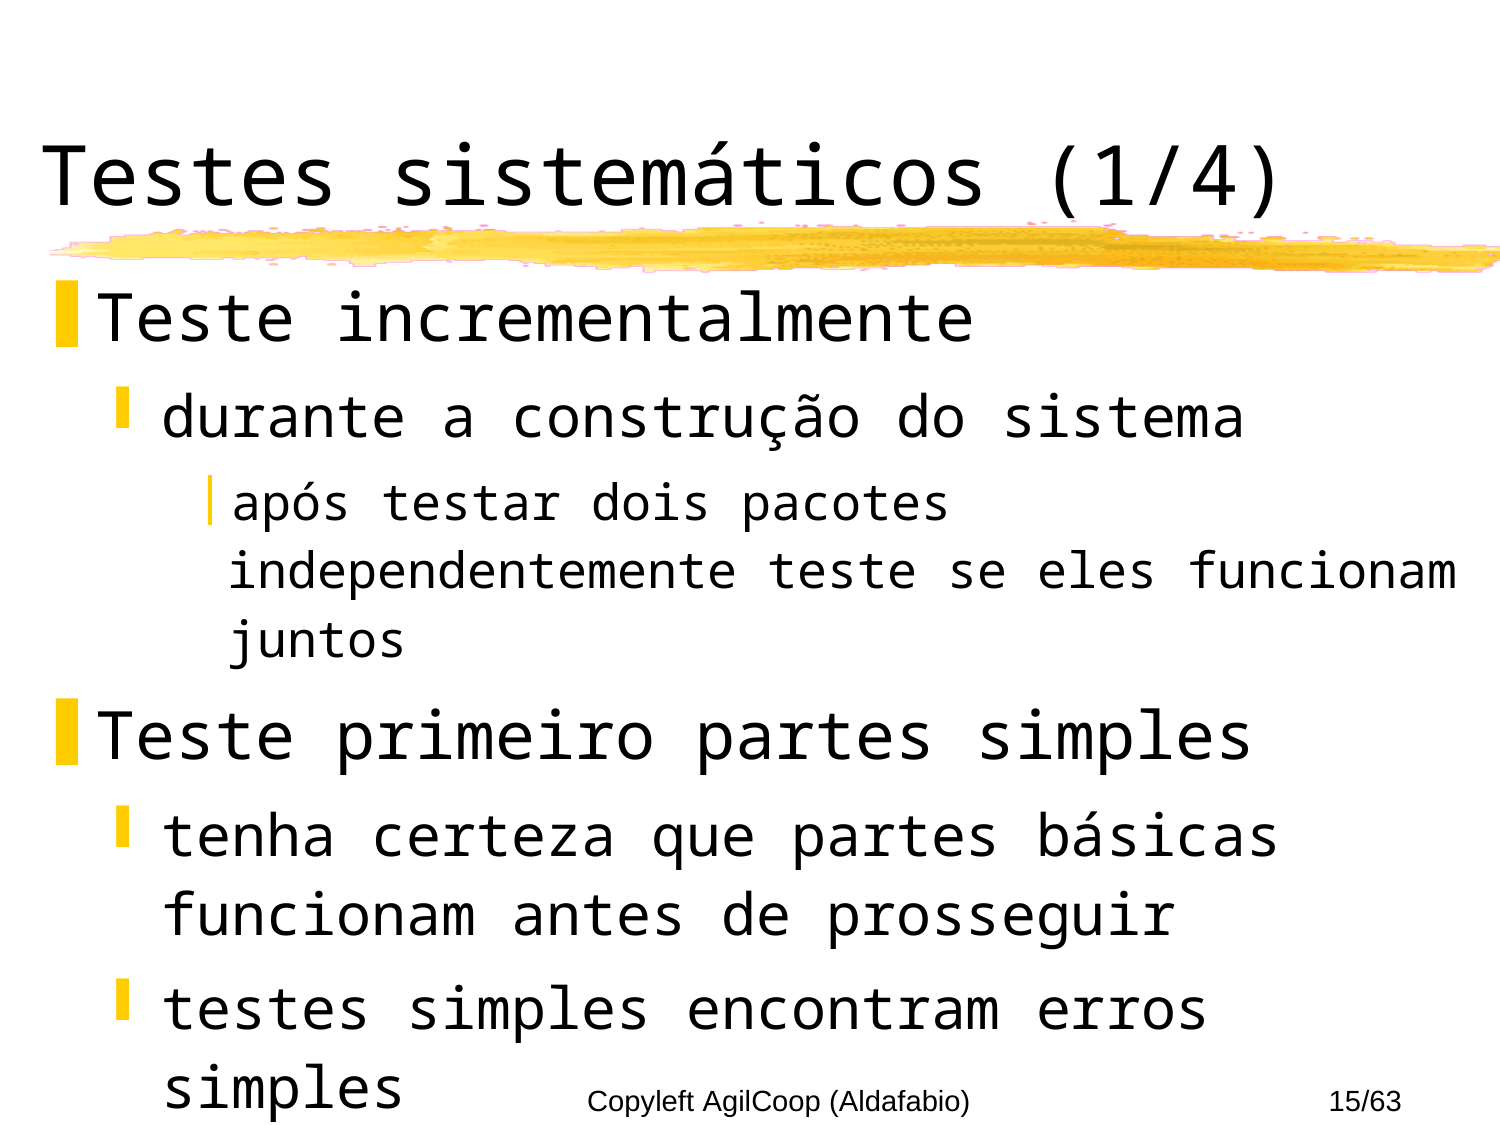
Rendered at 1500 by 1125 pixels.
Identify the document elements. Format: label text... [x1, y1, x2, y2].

picture [50, 215, 1500, 262]
list Teste incrementalmente durante a construção do sistema após testar dois pacotes independentemente teste se eles funcionam juntos Teste primeiro partes simples tenha certeza que partes básicas funcionam antes de prosseguir testes simples encontram erros simples teste as funções/métodos individualmente Ex: teste de função que faz a busca binária em inteiros [24, 262, 1500, 1071]
title Testes sistemáticos (1/4) [24, 74, 1488, 238]
